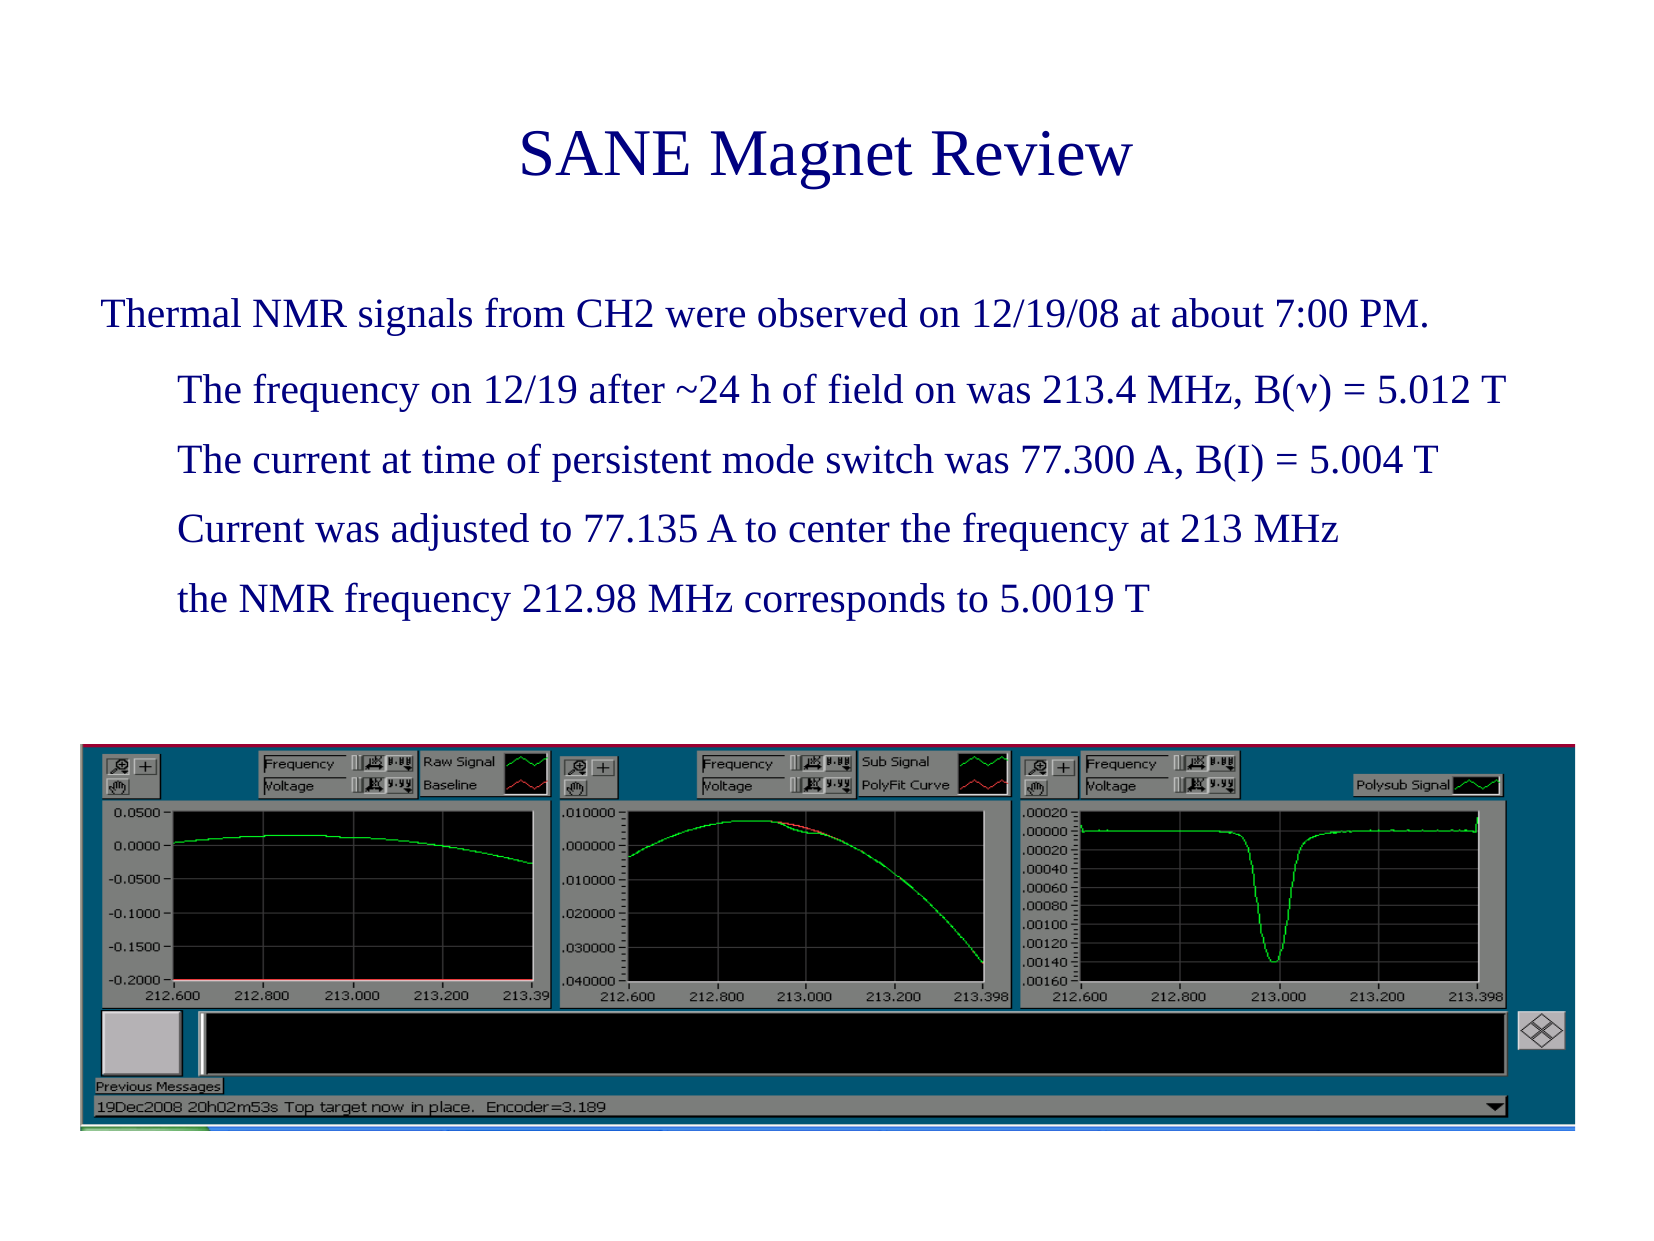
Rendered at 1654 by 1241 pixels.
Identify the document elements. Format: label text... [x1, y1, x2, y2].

list Thermal NMR signals from CH2 were observed on 12/19/08 at about 7:00 PM. The frequency on 12/19 after ~24 h of field on was 213.4 MHz, B() = 5.012 T The current at time of persistent mode switch was 77.300 A, B(I) = 5.004 T Current was adjusted to 77.135 A to center the frequency at 213 MHz the NMR frequency 212.98 MHz corresponds to 5.0019 T [82, 290, 1571, 638]
picture [1518, 1012, 1565, 1049]
picture [421, 751, 551, 796]
picture [697, 751, 856, 798]
picture [859, 751, 1011, 796]
title SANE Magnet Review [82, 49, 1571, 257]
picture [259, 751, 418, 798]
picture [1021, 757, 1078, 798]
picture [1354, 774, 1503, 796]
picture [94, 1096, 1507, 1117]
picture [560, 757, 618, 798]
picture [96, 1011, 1508, 1093]
picture [103, 754, 160, 798]
picture [103, 801, 551, 1008]
picture [1081, 751, 1240, 798]
picture [75, 744, 1576, 1132]
picture [560, 801, 1011, 1008]
picture [1021, 801, 1506, 1008]
